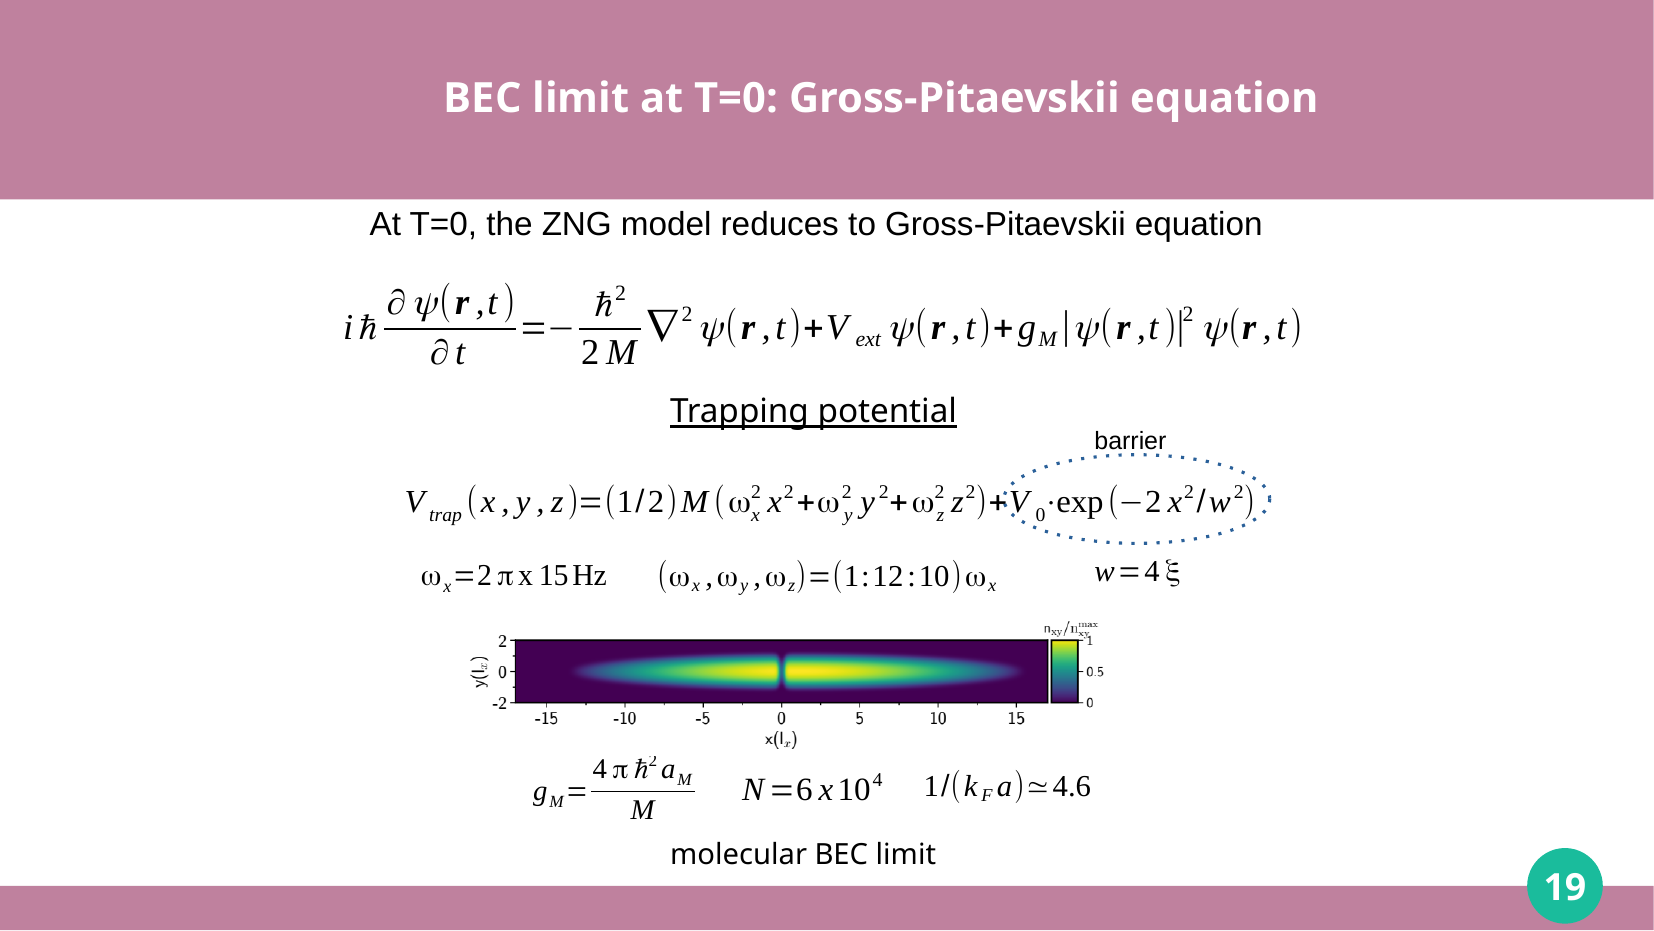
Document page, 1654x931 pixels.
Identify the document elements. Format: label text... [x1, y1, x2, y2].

chart [333, 280, 1312, 372]
chart [396, 480, 1264, 526]
chart [1086, 555, 1188, 590]
text_box barrier [1051, 414, 1210, 467]
chart [649, 557, 1004, 597]
text_box Trapping potential [655, 379, 1051, 440]
chart [524, 756, 704, 826]
text_box molecular BEC limit [655, 825, 1051, 880]
chart [731, 767, 892, 809]
picture [463, 614, 1111, 756]
chart [413, 558, 616, 597]
chart [915, 767, 1099, 807]
title BEC limit at T=0: Gross-Pitaevskii equation [76, 51, 1613, 141]
text_box At T=0, the ZNG model reduces to Gross-Pitaevskii equation [1, 200, 1642, 247]
